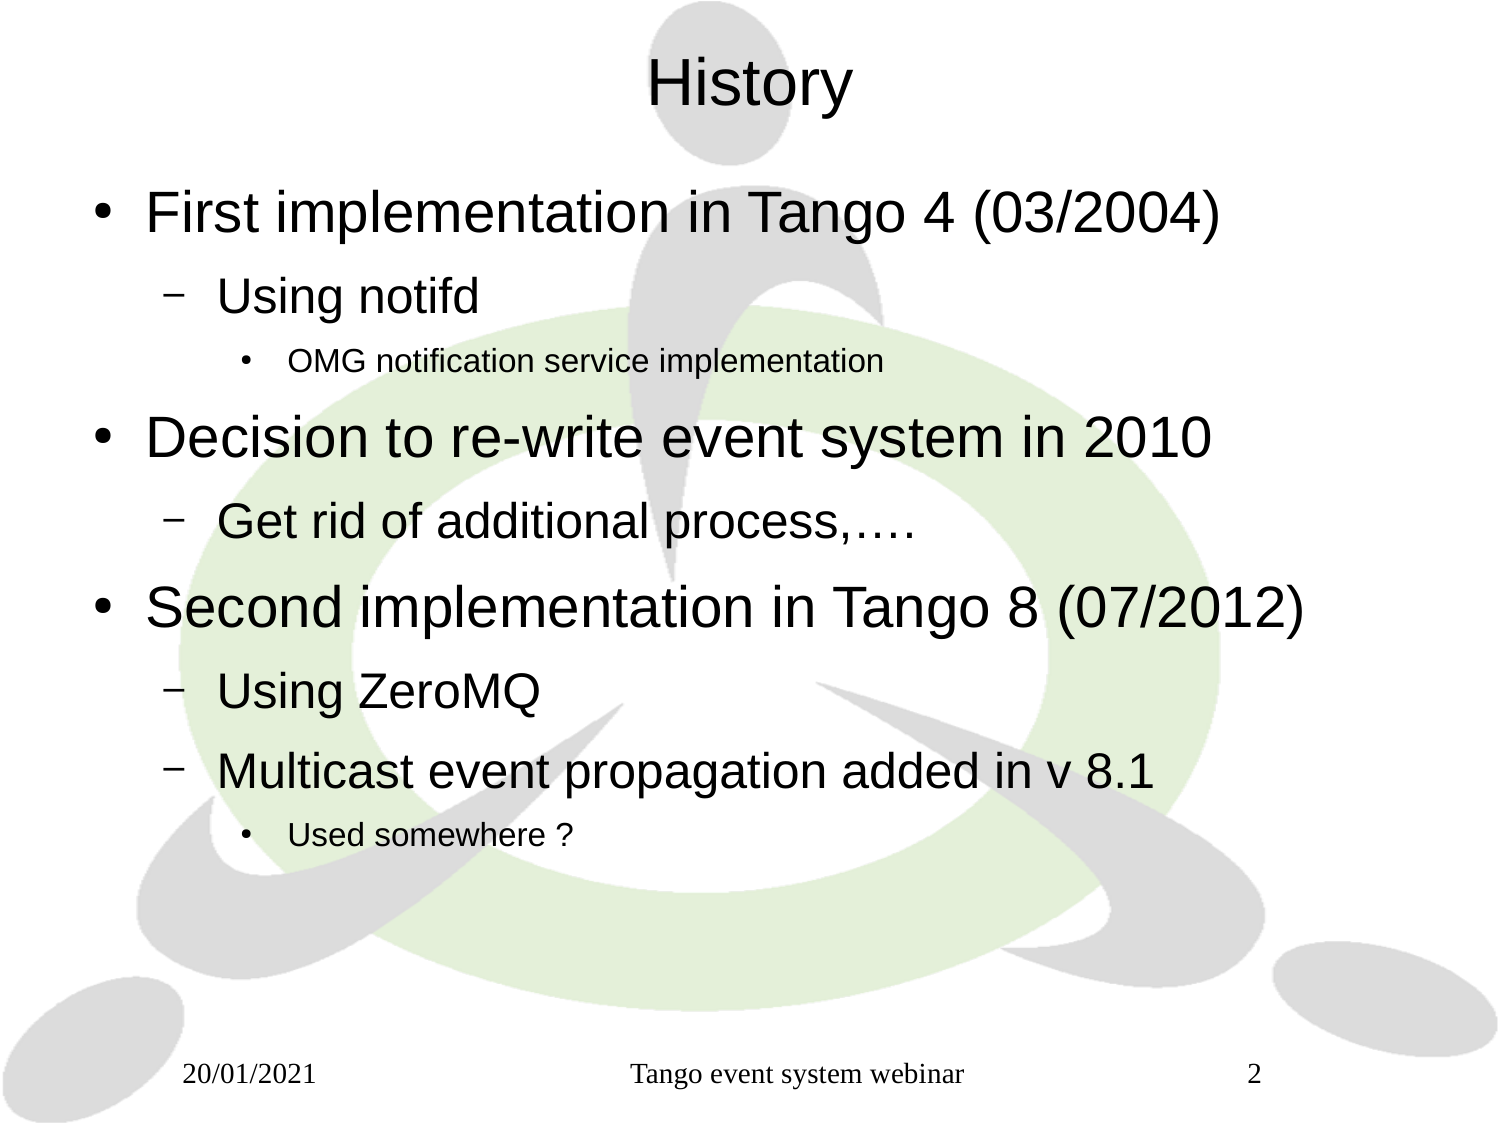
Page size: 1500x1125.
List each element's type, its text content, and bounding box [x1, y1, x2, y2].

picture [0, 0, 1500, 1125]
list First implementation in Tango 4 (03/2004) Using notifd OMG notification service implementation Decision to re-write event system in 2010 Get rid of additional process,…. Second implementation in Tango 8 (07/2012) Using ZeroMQ Multicast event propagation added in v 8.1 Used somewhere ? [75, 179, 1425, 991]
title History [75, 29, 1426, 136]
